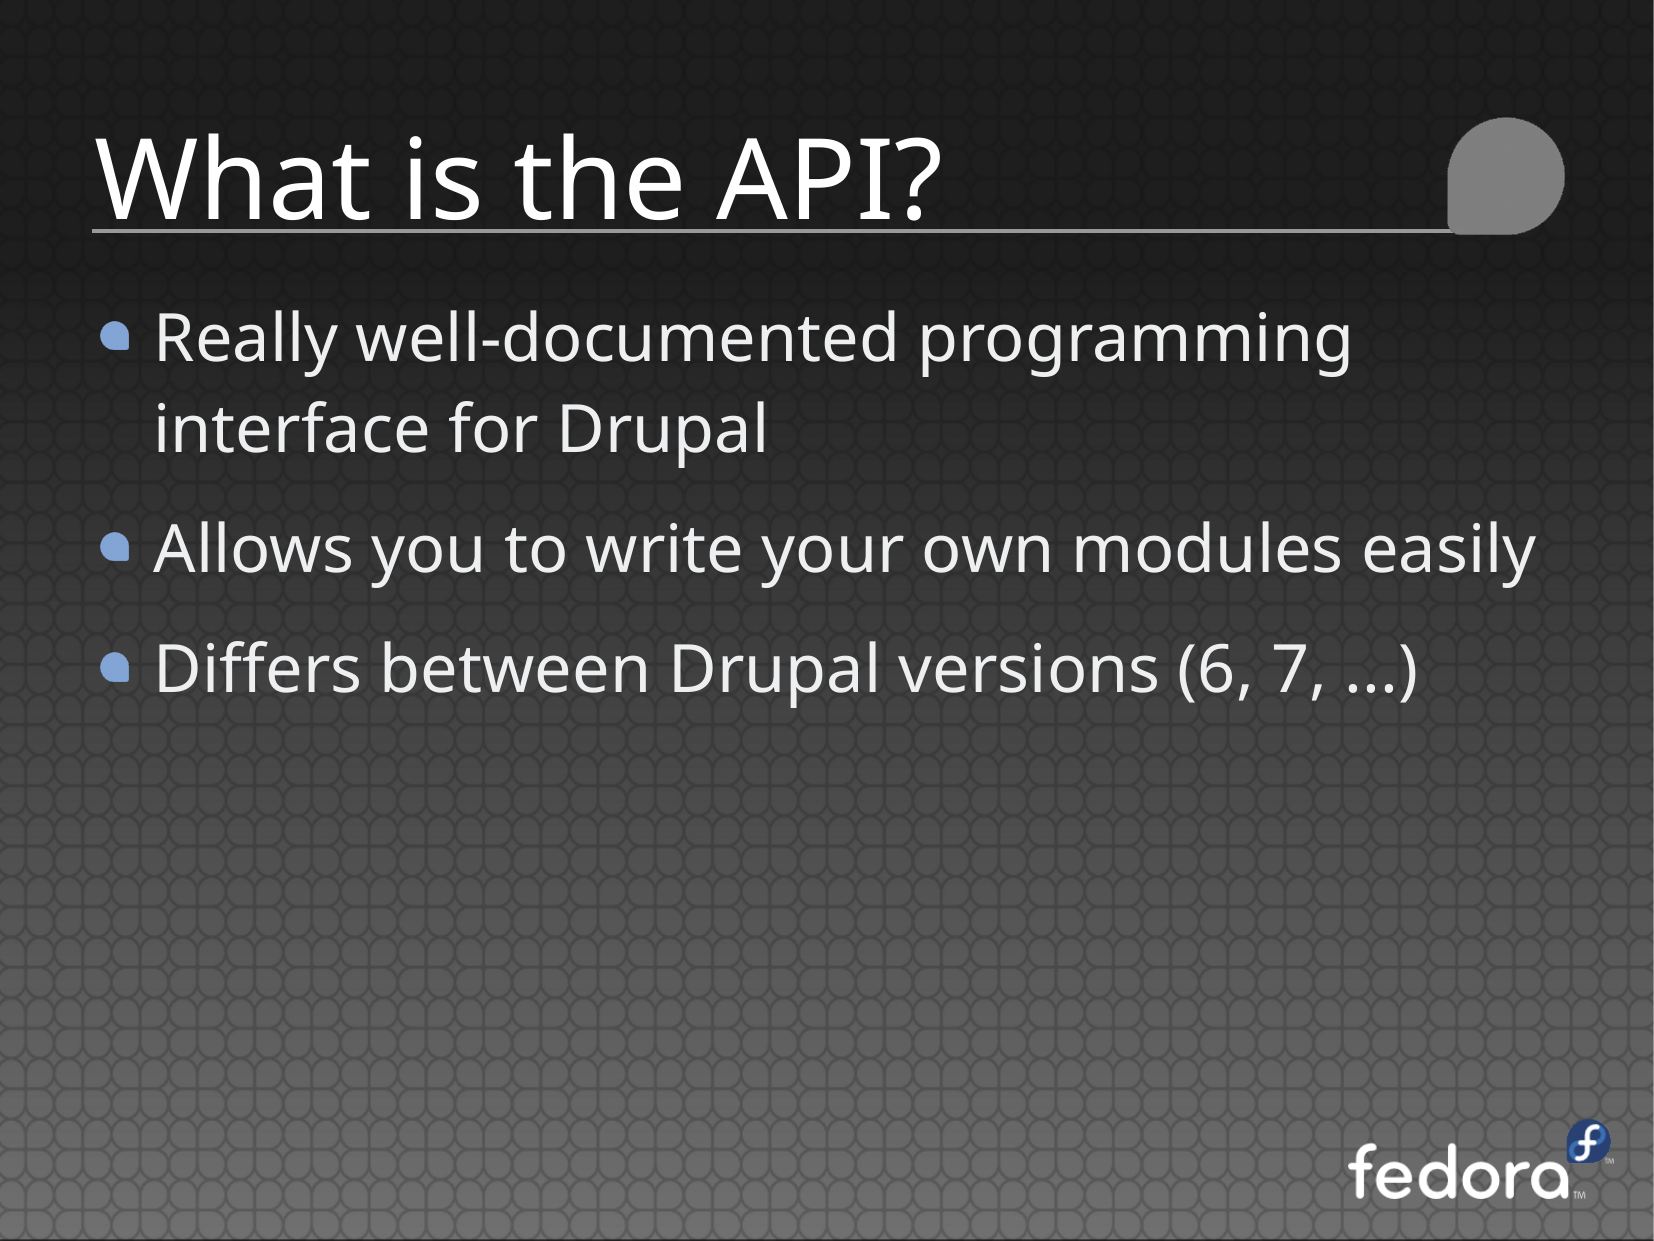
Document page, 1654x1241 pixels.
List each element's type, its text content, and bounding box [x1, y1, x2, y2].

title What is the API? [94, 100, 1426, 251]
list Really well-documented programming interface for Drupal Allows you to write your own modules easily Differs between Drupal versions (6, 7, ...) [82, 290, 1571, 1094]
picture [0, 0, 1654, 1241]
